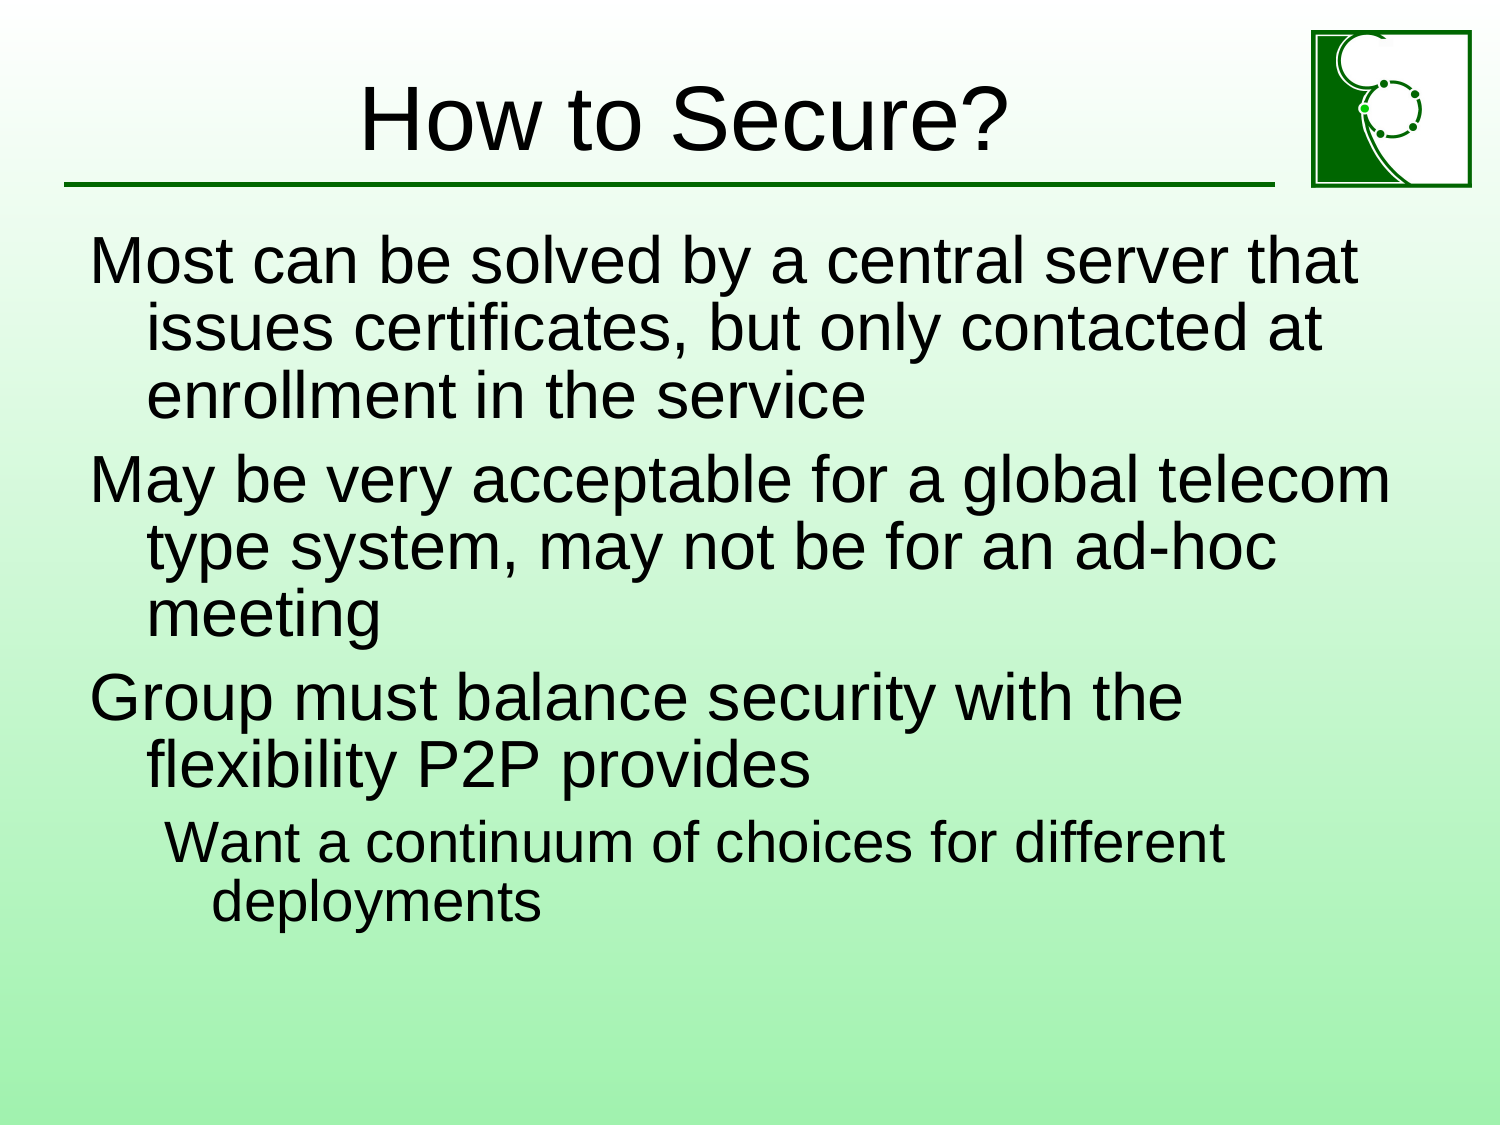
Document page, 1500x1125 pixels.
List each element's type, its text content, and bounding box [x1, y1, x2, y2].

list Most can be solved by a central server that issues certificates, but only contacted at enrollment in the service May be very acceptable for a global telecom type system, may not be for an ad-hoc meeting Group must balance security with the flexibility P2P provides Want a continuum of choices for different deployments [75, 222, 1426, 1006]
picture [1311, 30, 1472, 188]
title How to Secure? [76, 24, 1295, 213]
